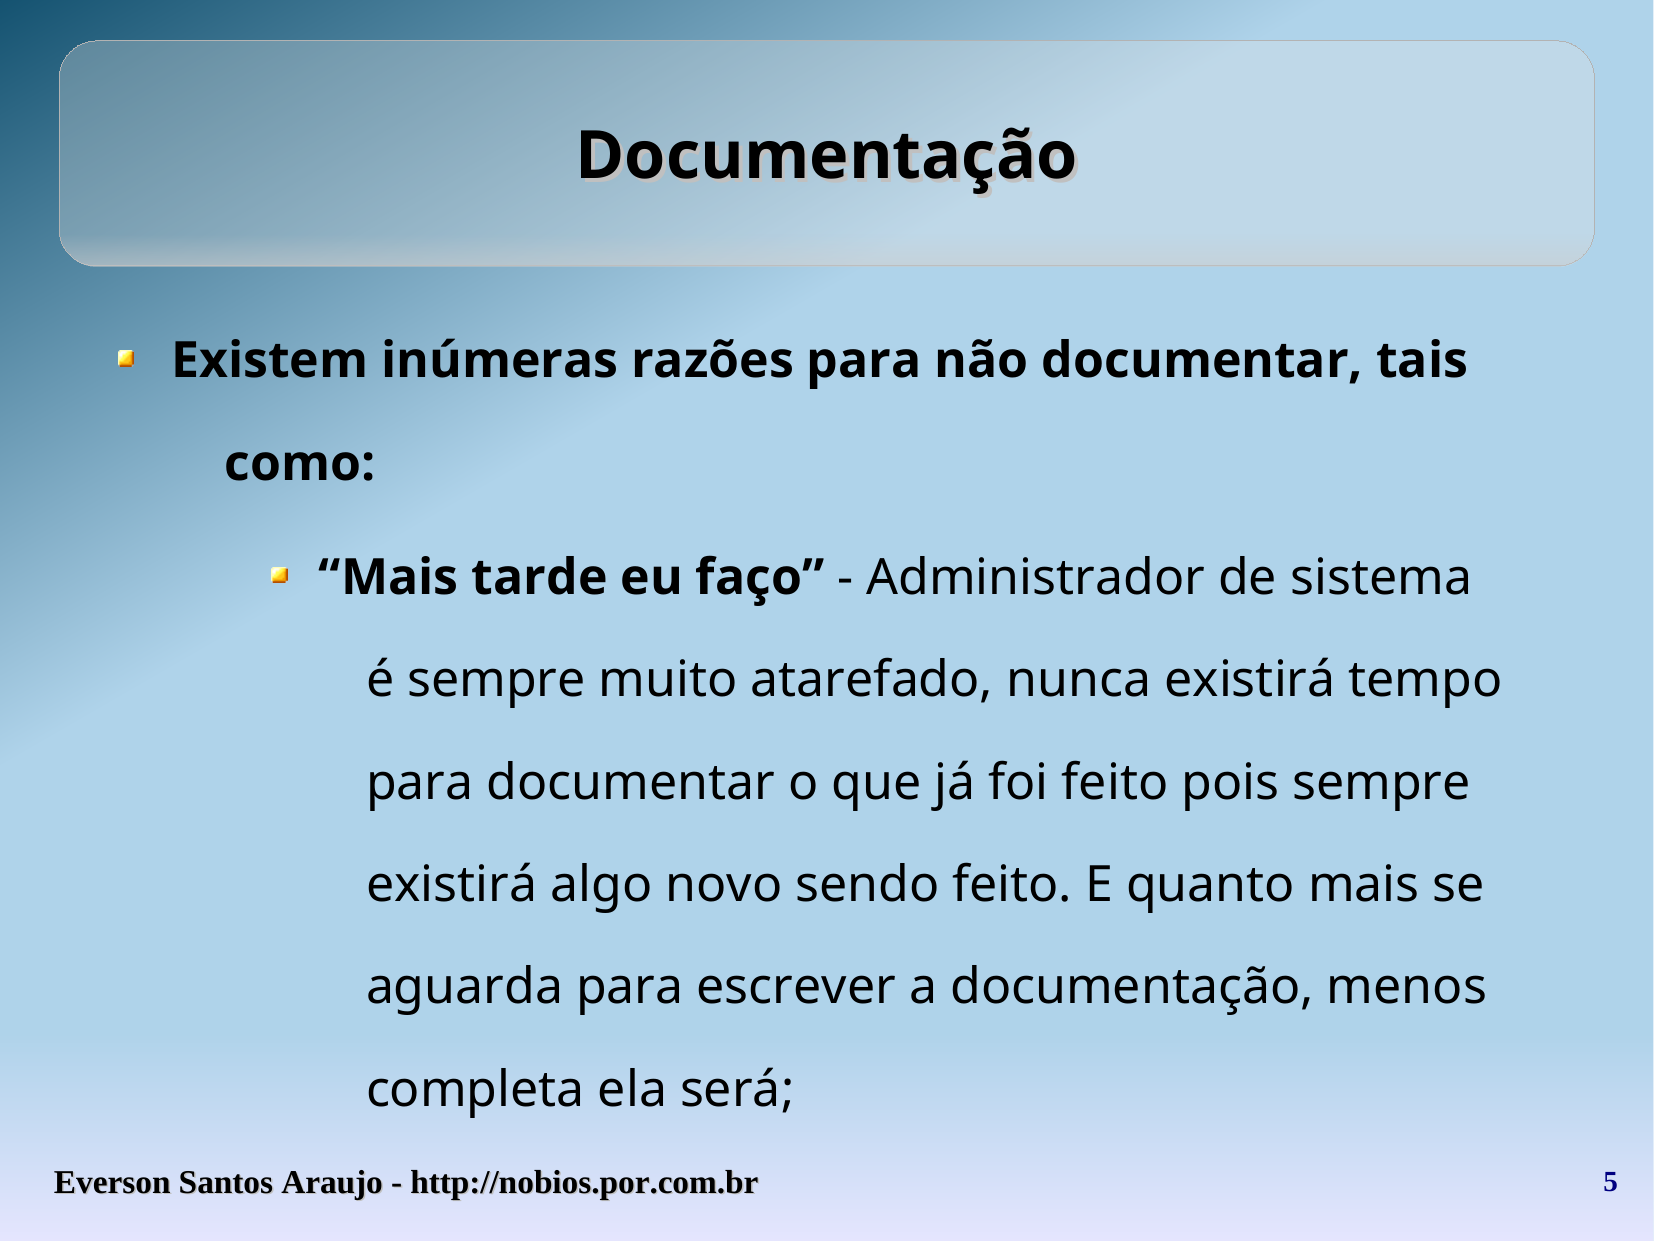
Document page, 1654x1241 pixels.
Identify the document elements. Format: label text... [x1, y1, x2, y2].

list Existem inúmeras razões para não documentar, tais como: “Mais tarde eu faço” - Administrador de sistema é sempre muito atarefado, nunca existirá tempo para documentar o que já foi feito pois sempre existirá algo novo sendo feito. E quanto mais se aguarda para escrever a documentação, menos completa ela será; [82, 290, 1571, 1109]
title Documentação [82, 49, 1571, 257]
